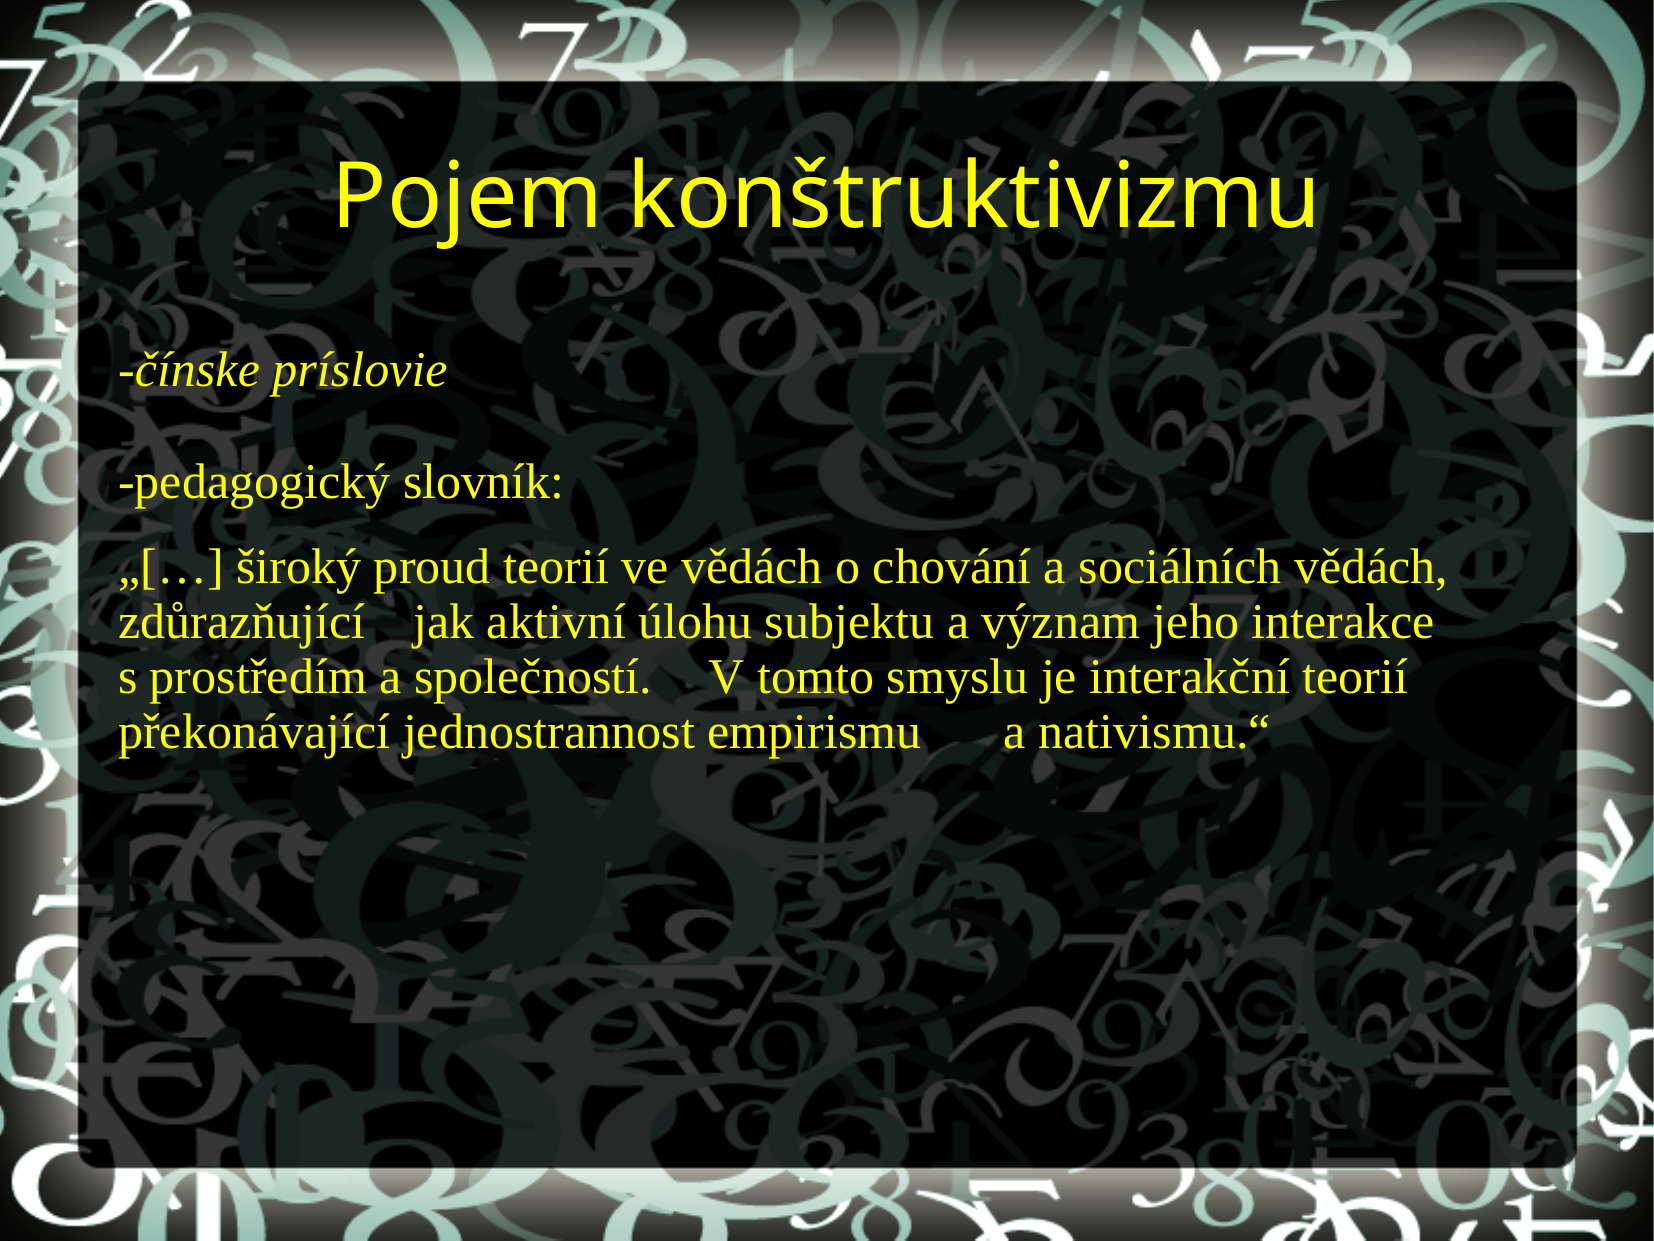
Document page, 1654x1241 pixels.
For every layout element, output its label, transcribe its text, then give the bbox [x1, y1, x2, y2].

list -čínske príslovie -pedagogický slovník: „[…] široký proud teorií ve vědách o chování a sociálních vědách, zdůrazňující jak aktivní úlohu subjektu a význam jeho interakce s prostředím a společností. V tomto smyslu je interakční teorií překonávající jednostrannost empirismu a nativismu.“ [118, 313, 1542, 1034]
picture [0, 0, 1654, 1241]
title Pojem konštruktivizmu [82, 88, 1571, 296]
